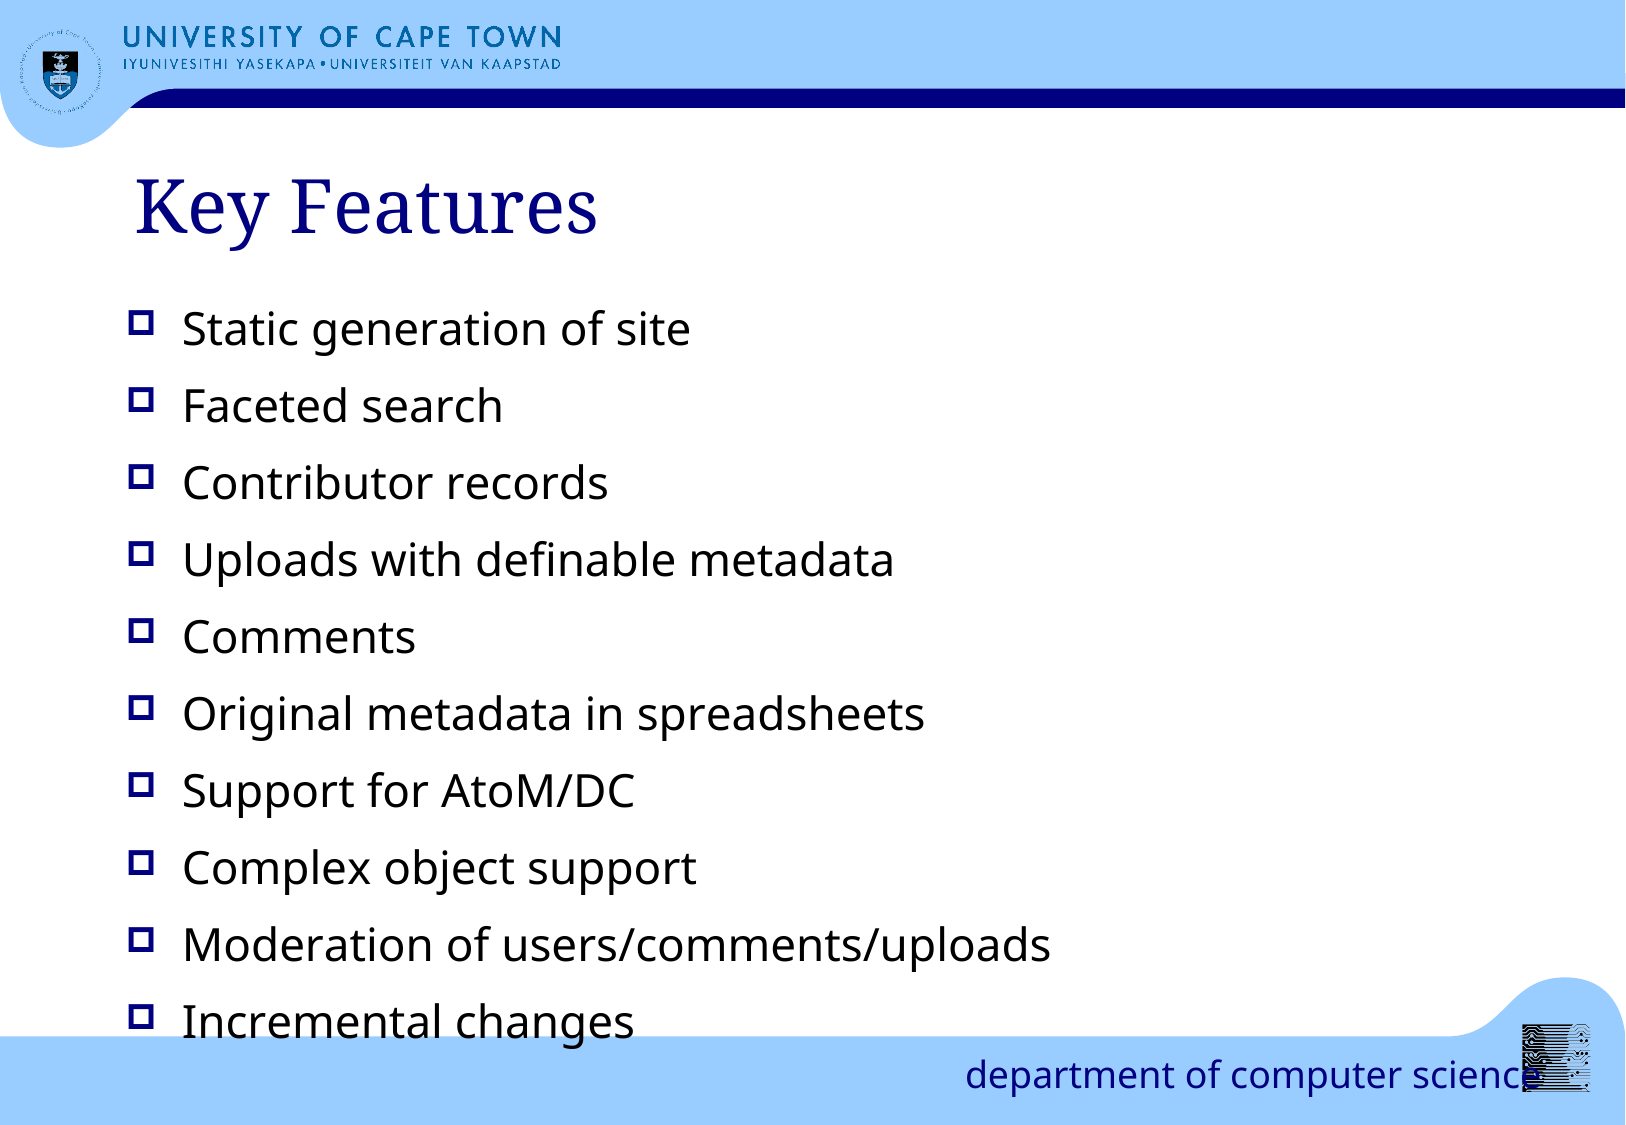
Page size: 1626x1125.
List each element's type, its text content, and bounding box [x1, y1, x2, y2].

title Key Features [134, 140, 1571, 268]
picture [120, 23, 563, 71]
picture [0, 18, 114, 126]
list Static generation of site Faceted search Contributor records Uploads with definable metadata Comments Original metadata in spreadsheets Support for AtoM/DC Complex object support Moderation of users/comments/uploads Incremental changes [125, 296, 1570, 983]
picture [1526, 1070, 1536, 1076]
picture [1522, 1024, 1591, 1092]
